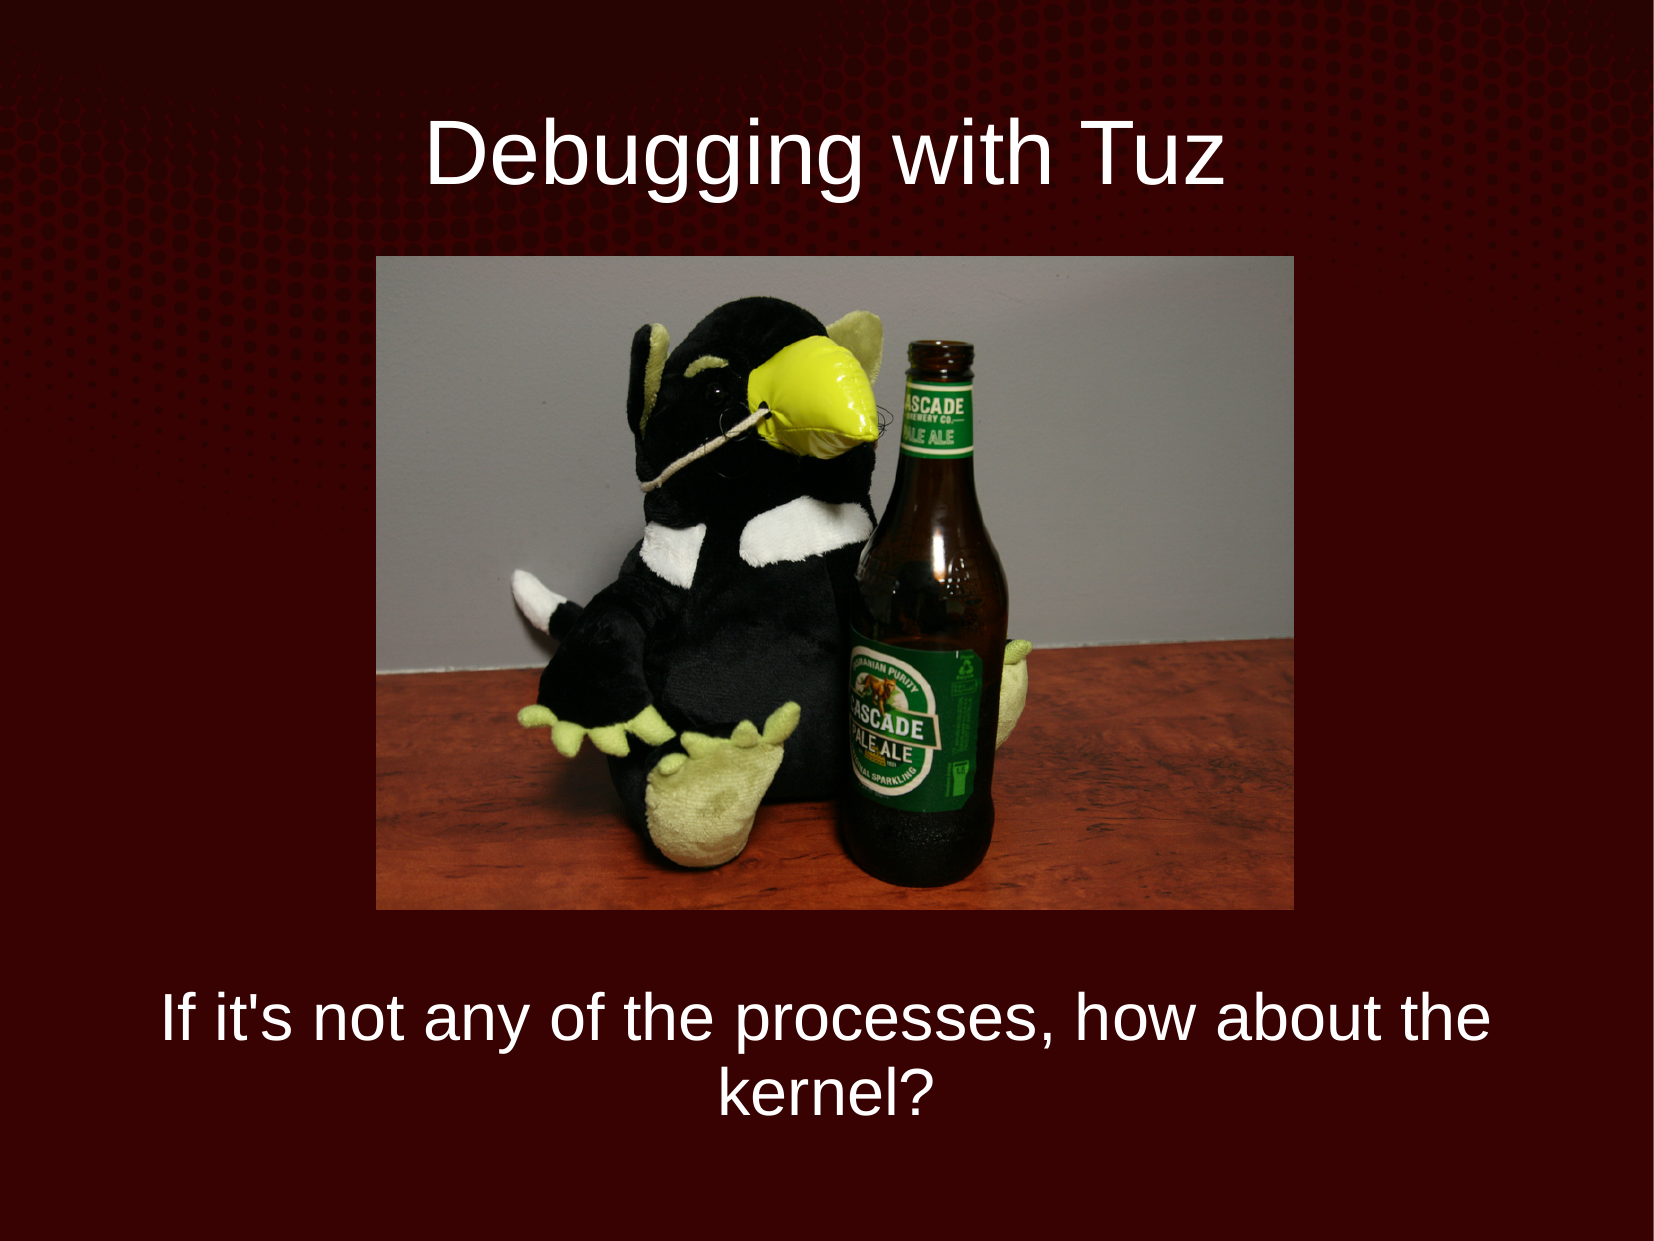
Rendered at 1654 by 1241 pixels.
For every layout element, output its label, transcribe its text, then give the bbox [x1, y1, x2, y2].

title Debugging with Tuz [82, 49, 1571, 257]
list If it's not any of the processes, how about the kernel? [82, 980, 1571, 1158]
picture [0, 0, 1654, 1241]
